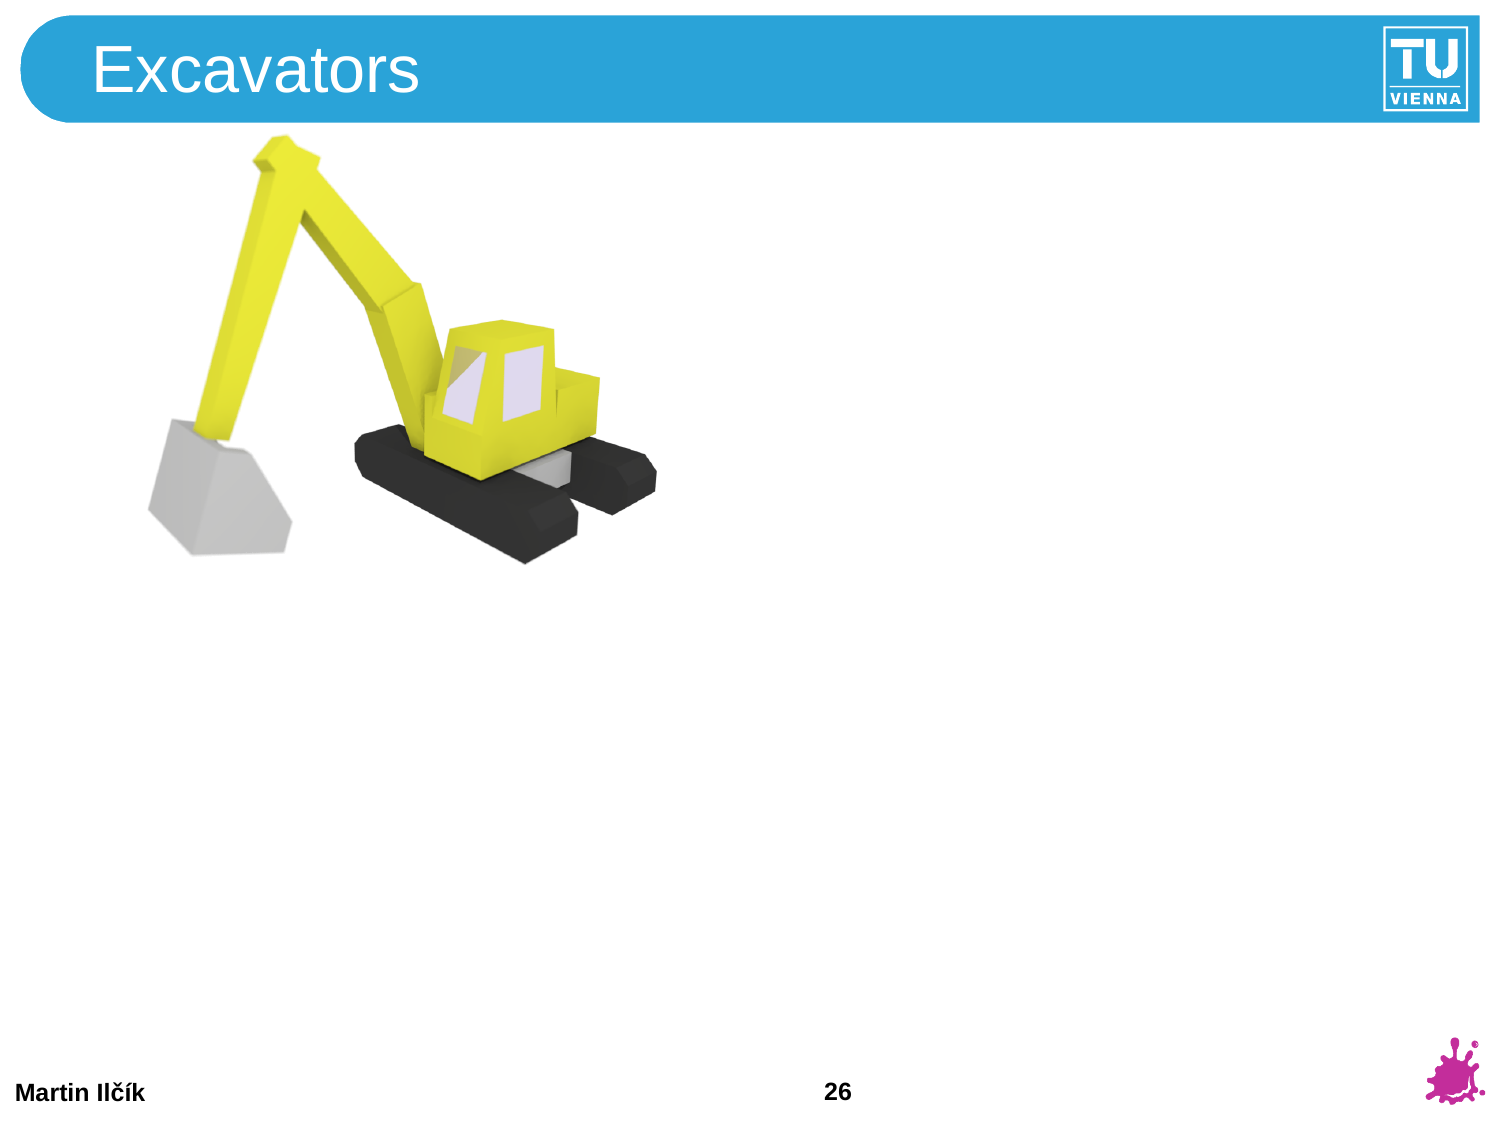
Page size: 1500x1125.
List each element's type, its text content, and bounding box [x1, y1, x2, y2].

text_box 42 [749, 1067, 927, 1117]
text_box Martin Ilčík [0, 1068, 617, 1117]
title Excavators [76, 7, 1350, 132]
picture [116, 131, 707, 575]
